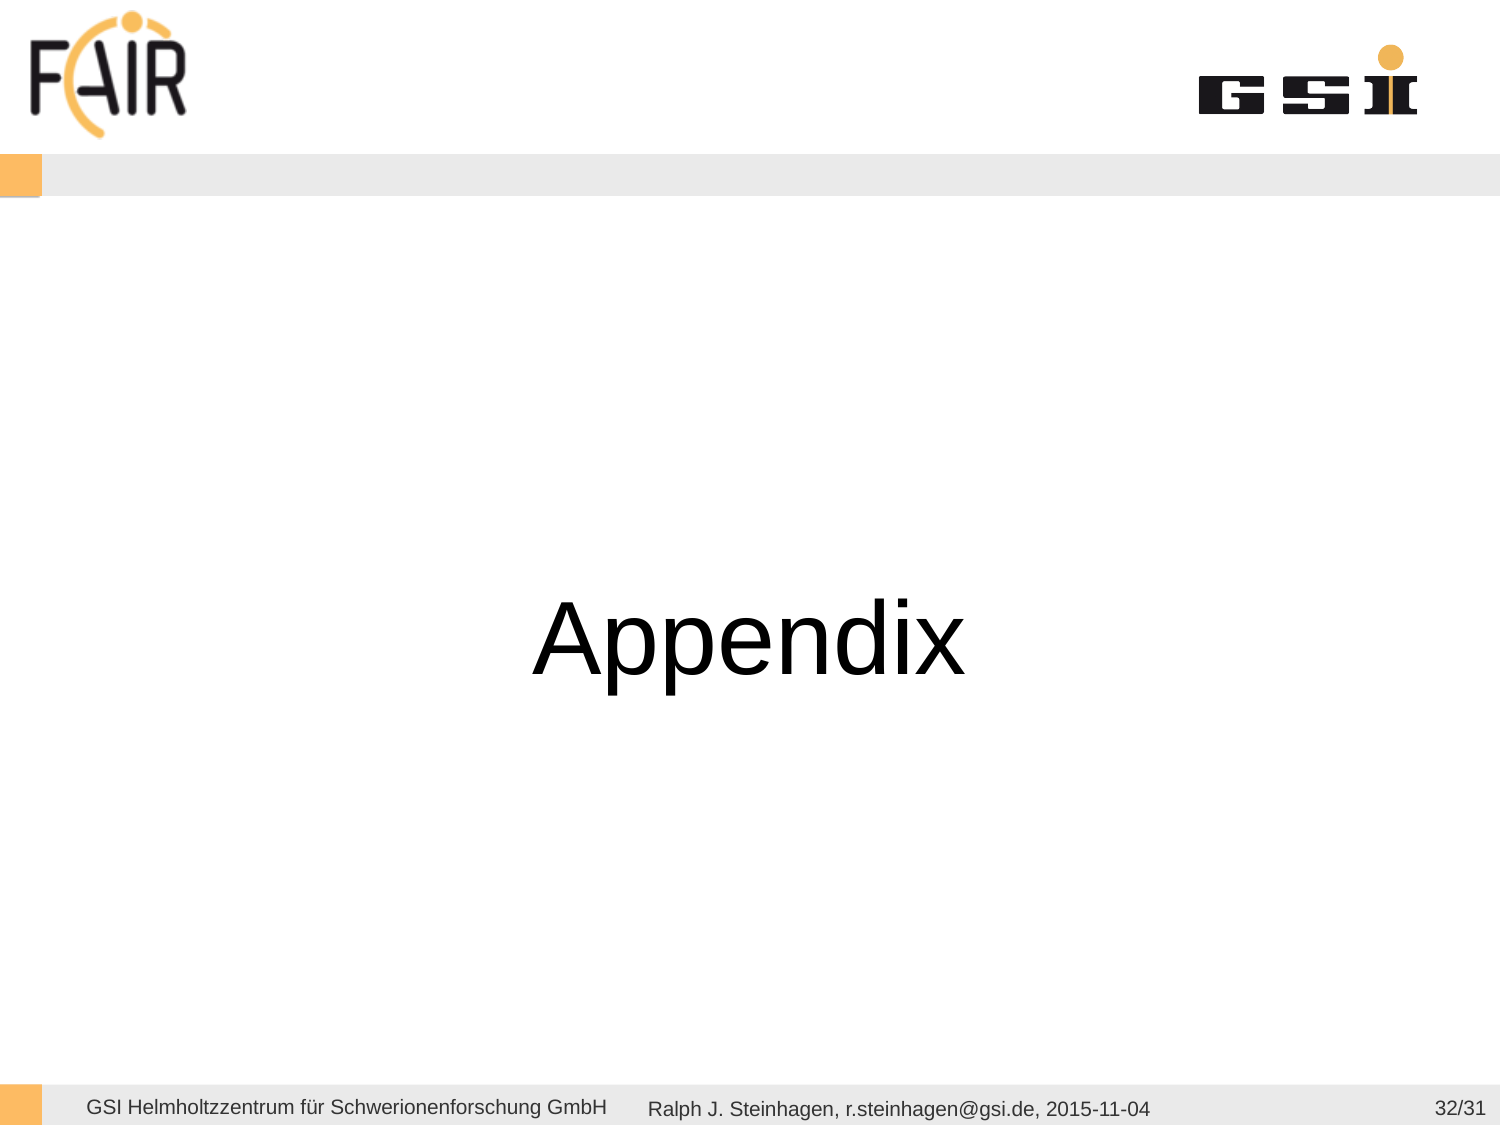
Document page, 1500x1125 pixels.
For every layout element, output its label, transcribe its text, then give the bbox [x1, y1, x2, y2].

picture [30, 9, 187, 141]
subtitle Appendix [75, 226, 1425, 1050]
picture [1197, 42, 1419, 117]
